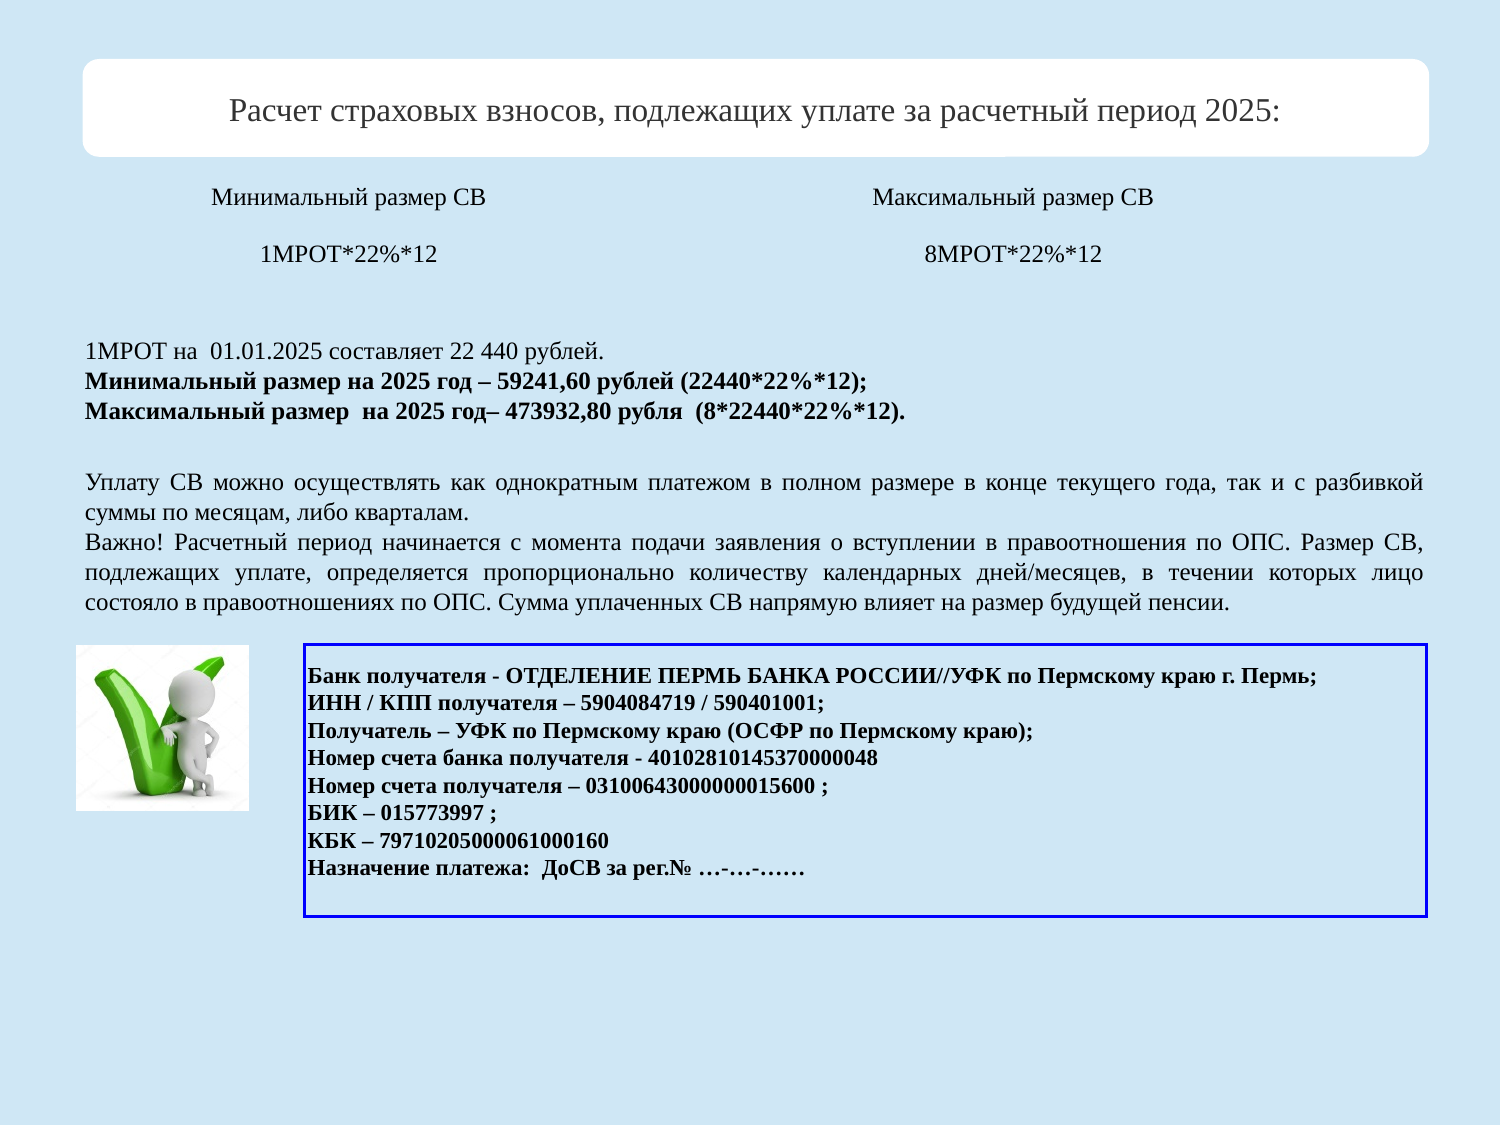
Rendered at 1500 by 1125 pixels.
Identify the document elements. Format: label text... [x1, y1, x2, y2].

table_cell 1МРОТ*22%*12 [70, 233, 627, 316]
text_box Уплату СВ можно осуществлять как однократным платежом в полном размере в конце текущего года, так и с разбивкой суммы по месяцам, либо кварталам. Важно! Расчетный период начинается с момента подачи заявления о вступлении в правоотношения по ОПС. Размер СВ, подлежащих уплате, определяется пропорционально количеству календарных дней/месяцев, в течении которых лицо состояло в правоотношениях по ОПС. Сумма уплаченных СВ напрямую влияет на размер будущей пенсии. [1359, 458, 1441, 623]
text_box Банк получателя - ОТДЕЛЕНИЕ ПЕРМЬ БАНКА РОССИИ//УФК по Пермскому краю г. Пермь; ИНН / КПП получателя – 5904084719 / 590401001; Получатель – УФК по Пермскому краю (ОСФР по Пермскому краю); Номер счета банка получателя - 40102810145370000048 Номер счета получателя – 03100643000000015600 ; БИК – 015773997 ; КБК – 79710205000061000160 Назначение платежа: ДоСВ за рег.№ …-…-…… [292, 483, 1360, 960]
text_box Банк получателя - ОТДЕЛЕНИЕ ПЕРМЬ БАНКА РОССИИ//УФК по Пермскому краю г. Пермь; ИНН / КПП получателя – 5904084719 / 590401001; Получатель – УФК по Пермскому краю (ОСФР по Пермскому краю); Номер счета банка получателя - 40102810145370000048 Номер счета получателя – 03100643000000015600 ; БИК – 015773997 ; КБК – 79710205000061000160 Назначение платежа: ДоСВ за рег.№ …-…-…… [306, 646, 1360, 915]
table_header Максимальный размер СВ [627, 176, 1400, 233]
picture [76, 645, 249, 811]
text_box 1МРОТ на 01.01.2025 составляет 22 440 рублей. Минимальный размер на 2025 год – 59241,60 рублей (22440*22%*12); Максимальный размер на 2025 год– 473932,80 рубля (8*22440*22%*12). [70, 282, 1407, 480]
table_cell 8МРОТ*22%*12 [627, 233, 1400, 316]
table_header Минимальный размер СВ [70, 176, 627, 233]
text_box Уплату СВ можно осуществлять как однократным платежом в полном размере в конце текущего года, так и с разбивкой суммы по месяцам, либо кварталам. Важно! Расчетный период начинается с момента подачи заявления о вступлении в правоотношения по ОПС. Размер СВ, подлежащих уплате, определяется пропорционально количеству календарных дней/месяцев, в течении которых лицо состояло в правоотношениях по ОПС. Сумма уплаченных СВ напрямую влияет на размер будущей пенсии. [70, 480, 295, 623]
text_box Расчет страховых взносов, подлежащих уплате за расчетный период 2025: [82, 58, 1430, 157]
